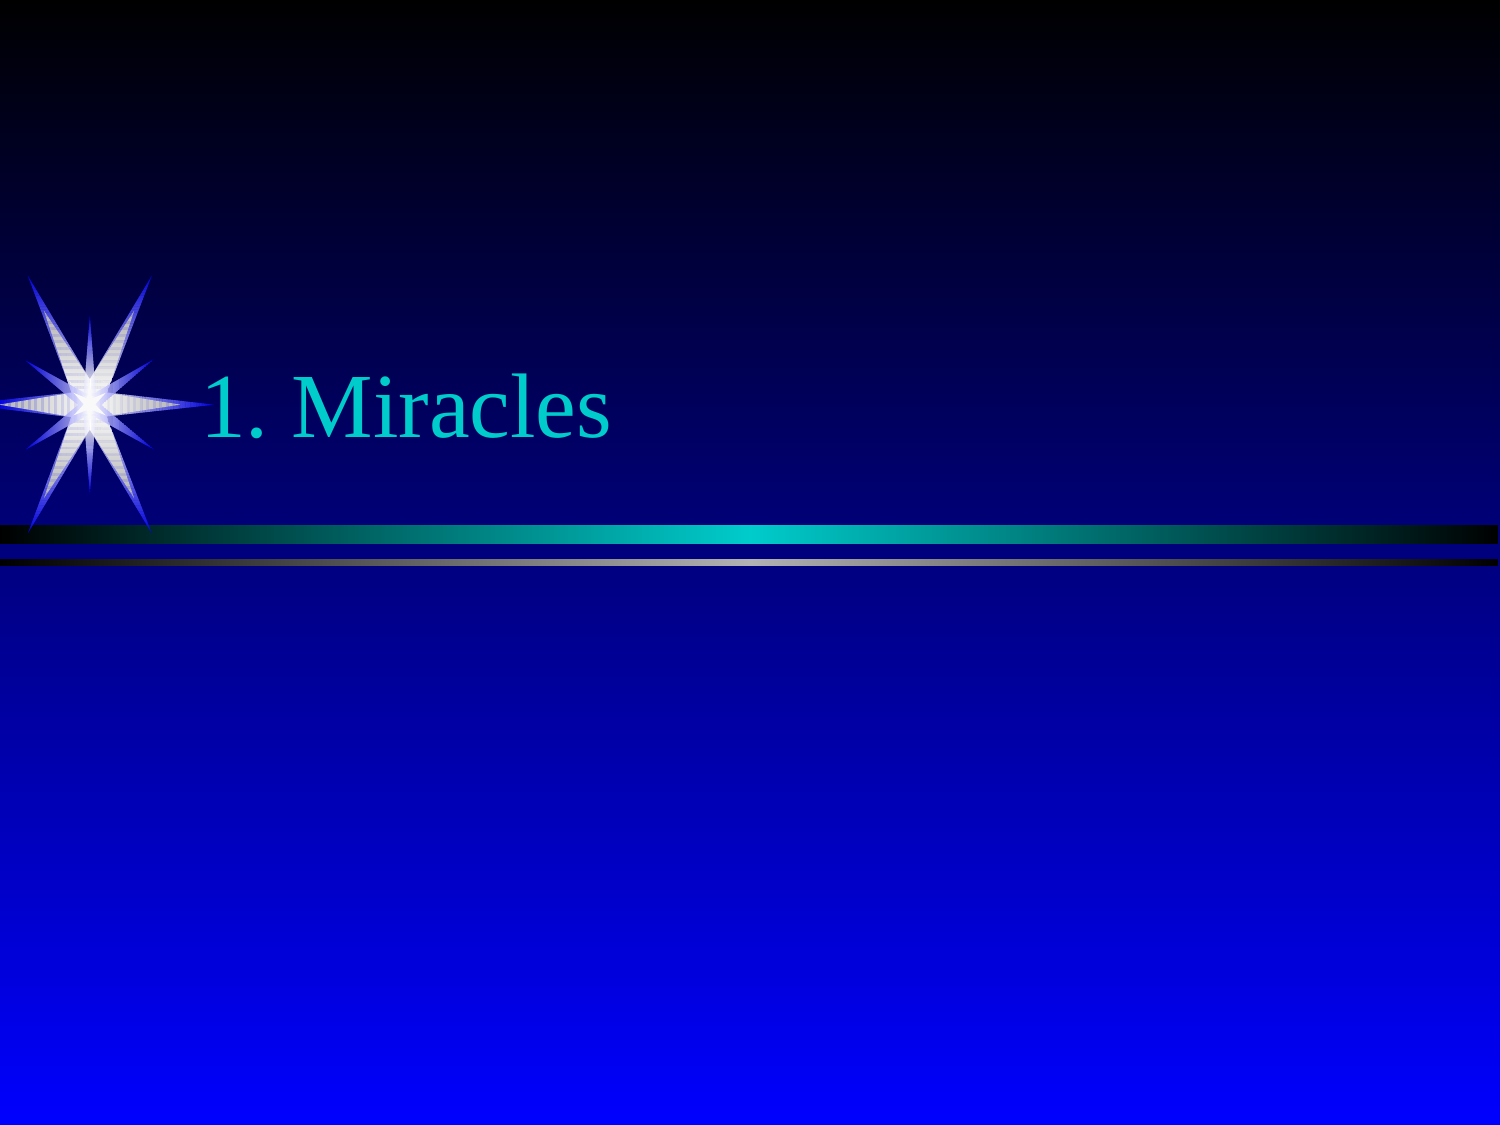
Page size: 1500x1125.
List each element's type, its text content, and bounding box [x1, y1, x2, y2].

title 1. Miracles [200, 319, 1476, 493]
